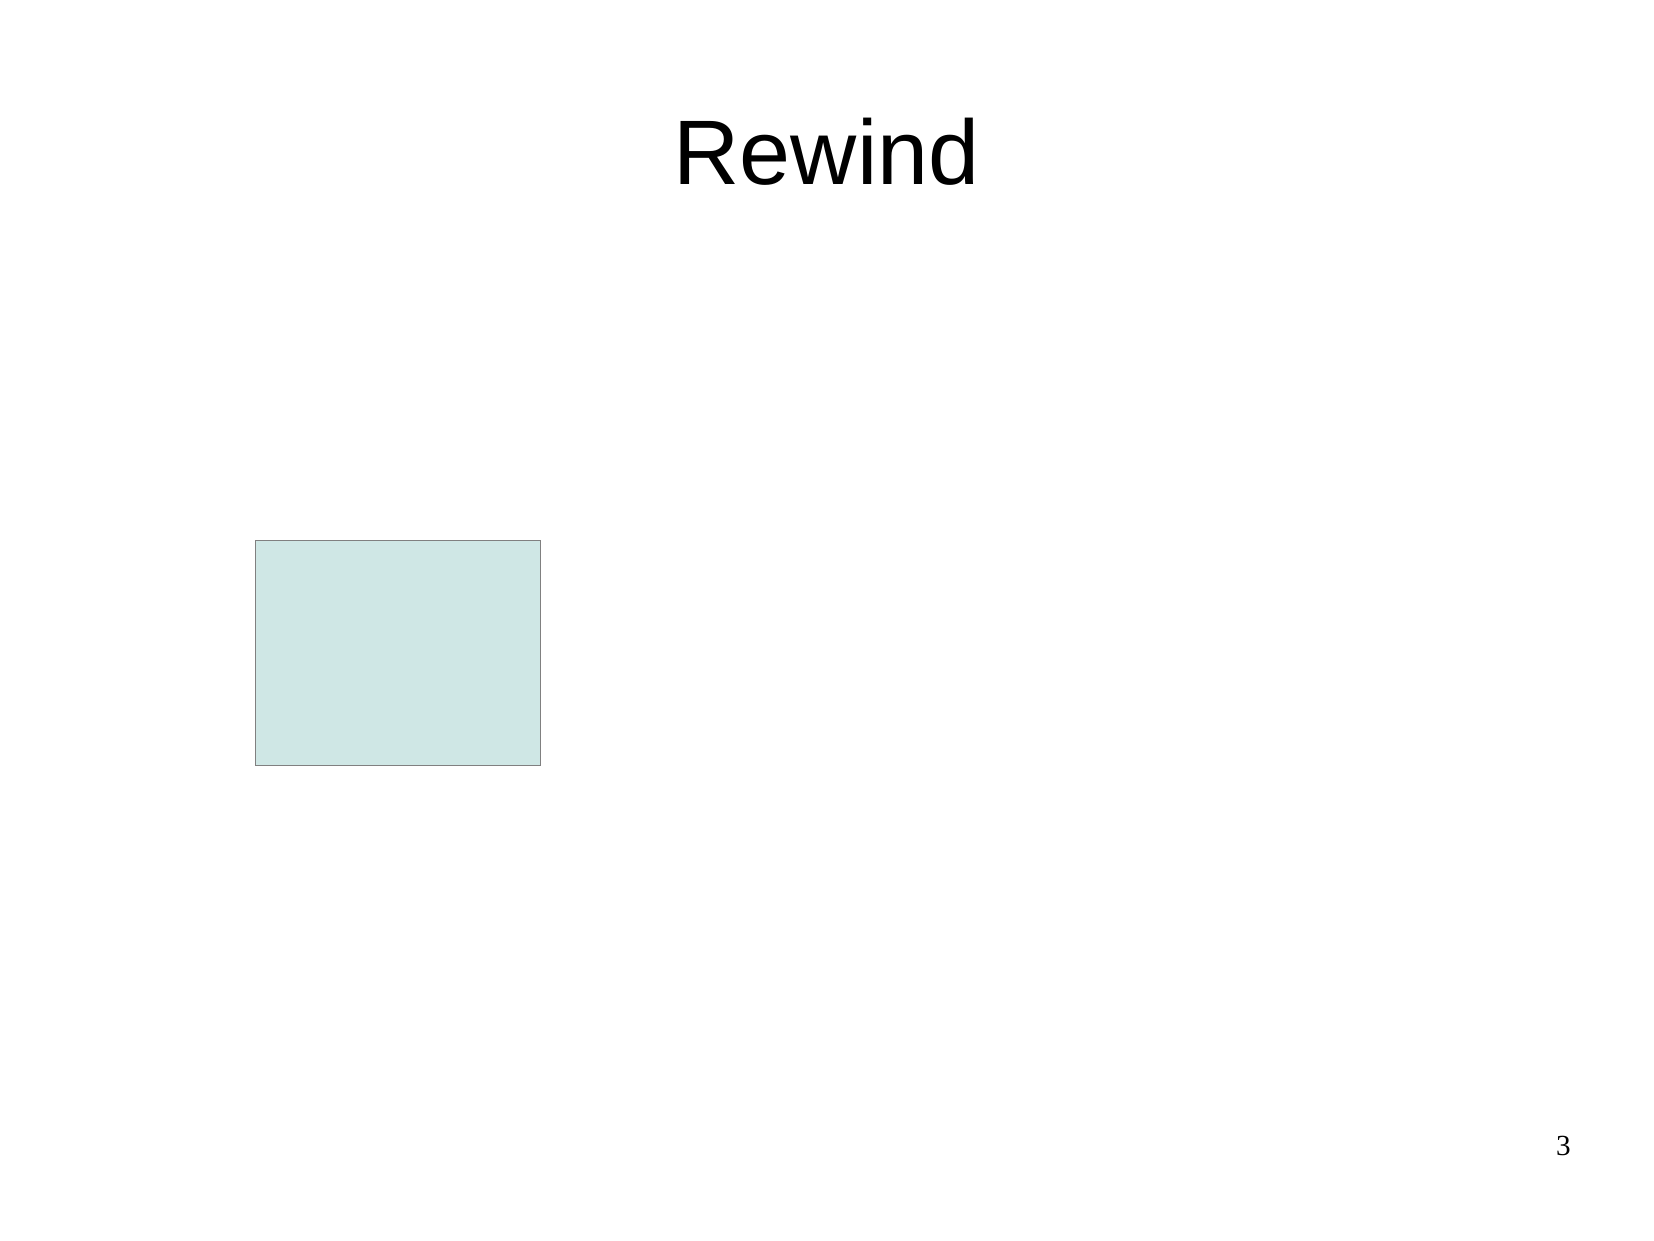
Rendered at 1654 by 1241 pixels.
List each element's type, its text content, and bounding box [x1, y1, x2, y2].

text_box [255, 540, 541, 766]
title Rewind [82, 49, 1571, 257]
